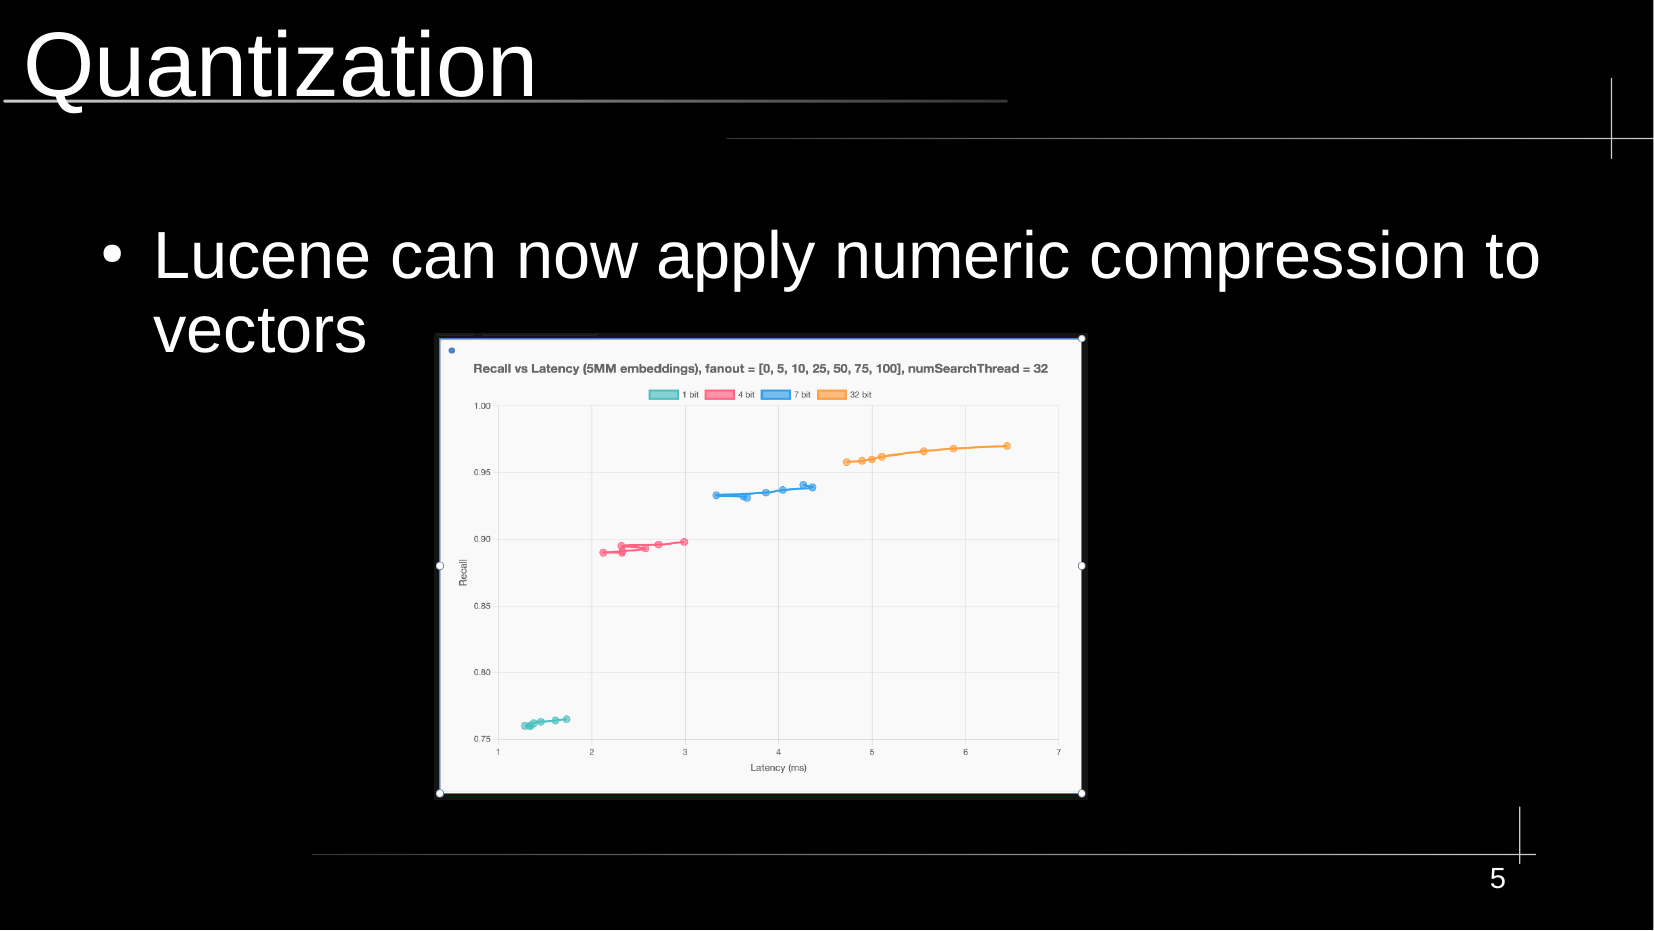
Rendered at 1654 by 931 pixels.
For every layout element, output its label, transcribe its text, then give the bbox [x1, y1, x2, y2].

picture [434, 333, 1088, 800]
title Quantization [23, 11, 1589, 119]
list Lucene can now apply numeric compression to vectors [82, 217, 1571, 758]
